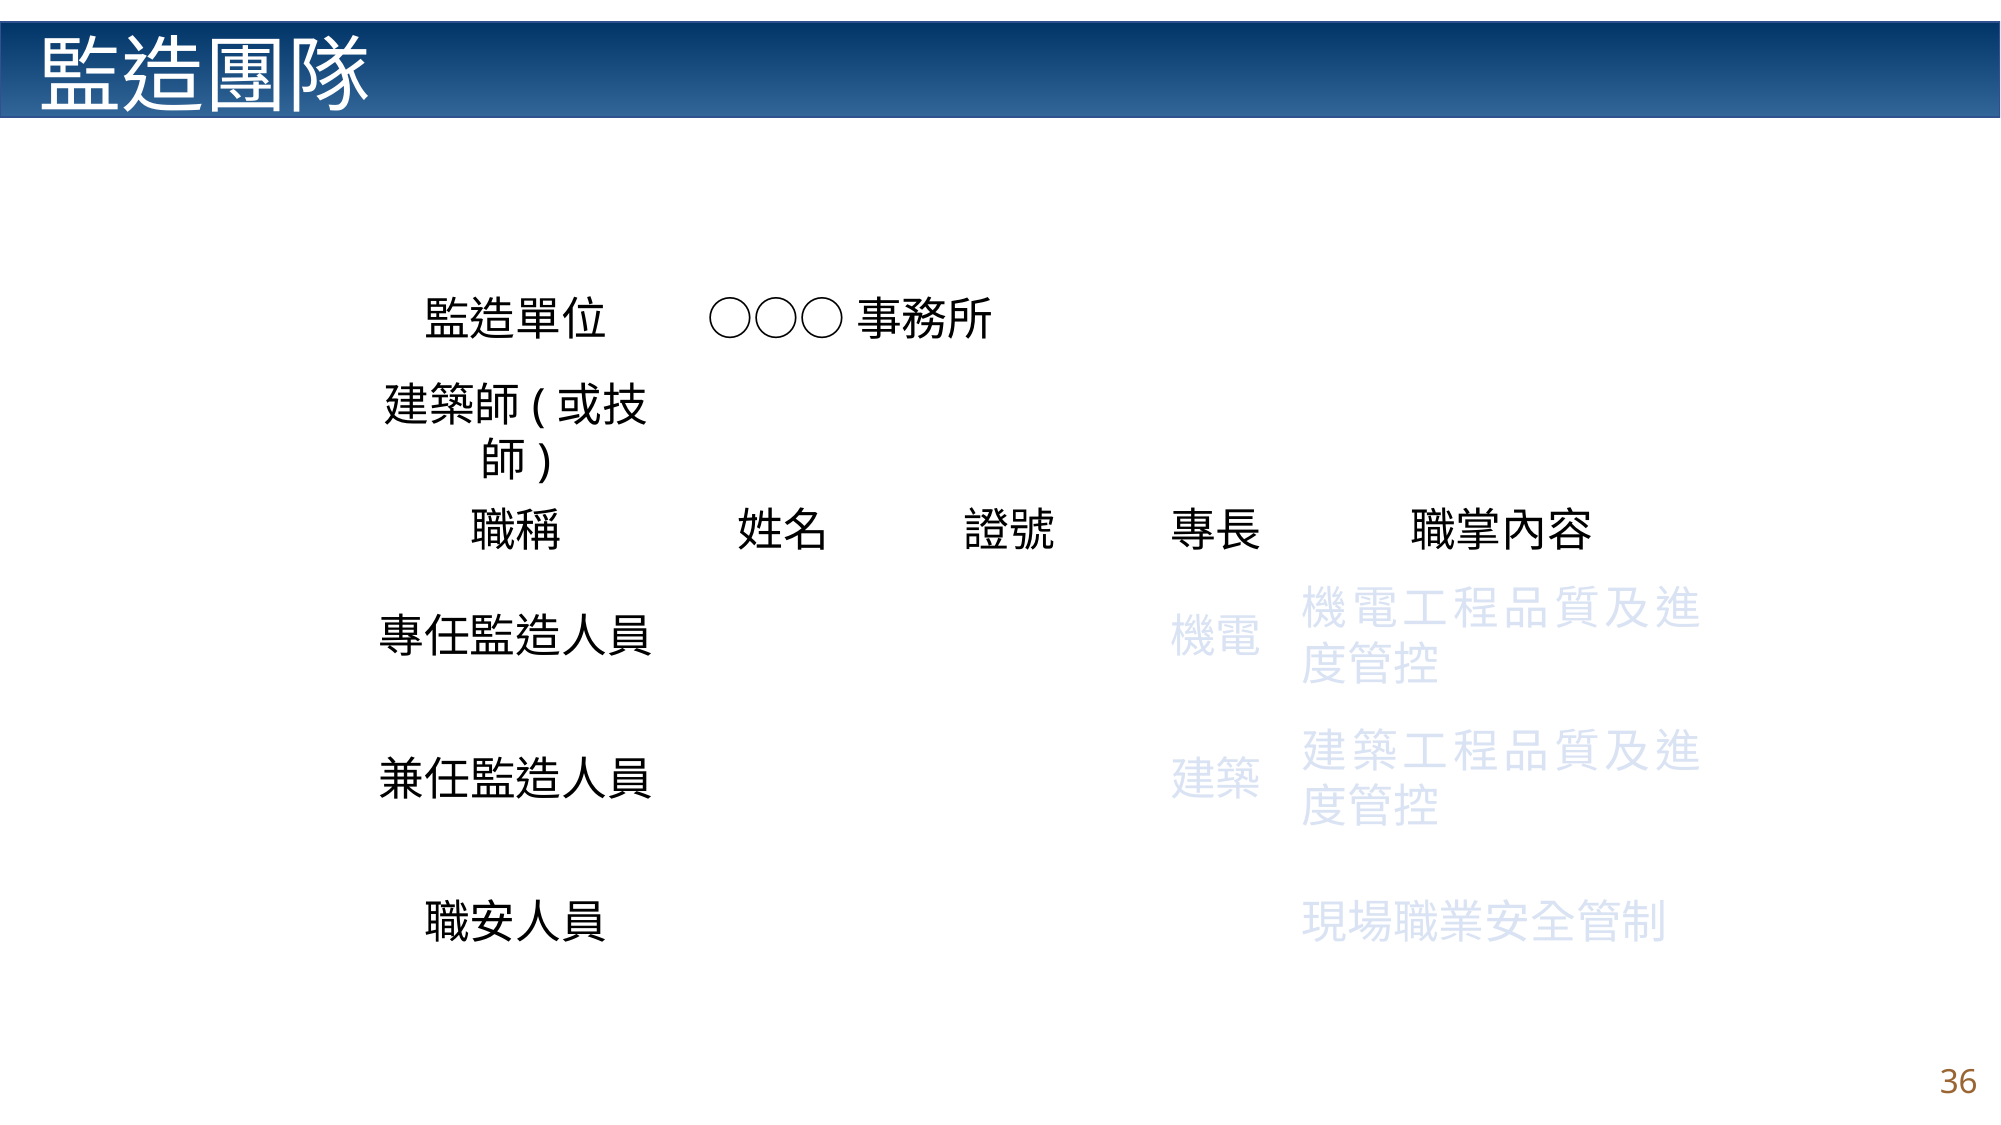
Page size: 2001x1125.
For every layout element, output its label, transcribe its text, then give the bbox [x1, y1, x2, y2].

table_cell 機電工程品質及進度管控 [1287, 563, 1716, 706]
table_cell 職安人員 [339, 848, 693, 991]
table_cell 現場職業安全管制 [1287, 848, 1716, 991]
table_cell [874, 848, 1145, 991]
table_cell 專長 [1145, 493, 1287, 563]
table_cell 兼任監造人員 [339, 706, 693, 848]
text_box 監造團隊 [134, 100, 147, 107]
table_cell 姓名 [693, 493, 874, 563]
table_cell 職掌內容 [1287, 493, 1716, 563]
table_header 監造單位 [339, 267, 693, 368]
table_cell 建築工程品質及進度管控 [1287, 706, 1716, 848]
table_cell 建築 [1145, 706, 1287, 848]
table_cell [874, 563, 1145, 706]
table_cell 職稱 [339, 493, 693, 563]
text_box 監造團隊 [91, 88, 102, 104]
table_cell [1145, 848, 1287, 991]
table_cell [874, 706, 1145, 848]
table_cell [693, 848, 874, 991]
text_box 監造團隊 [57, 88, 68, 104]
text_box 監造團隊 [218, 44, 273, 102]
table_cell 證號 [874, 493, 1145, 563]
table_cell [693, 706, 874, 848]
table_cell 機電 [1145, 563, 1287, 706]
table_cell [693, 563, 874, 706]
table_cell 專任監造人員 [339, 563, 693, 706]
text_box 監造團隊 [74, 88, 85, 104]
table_cell 建築師(或技師) [339, 368, 693, 493]
table_cell [693, 368, 1716, 493]
table_header ○○○事務所 [693, 267, 1716, 368]
text_box 監造團隊 [23, 14, 1863, 107]
